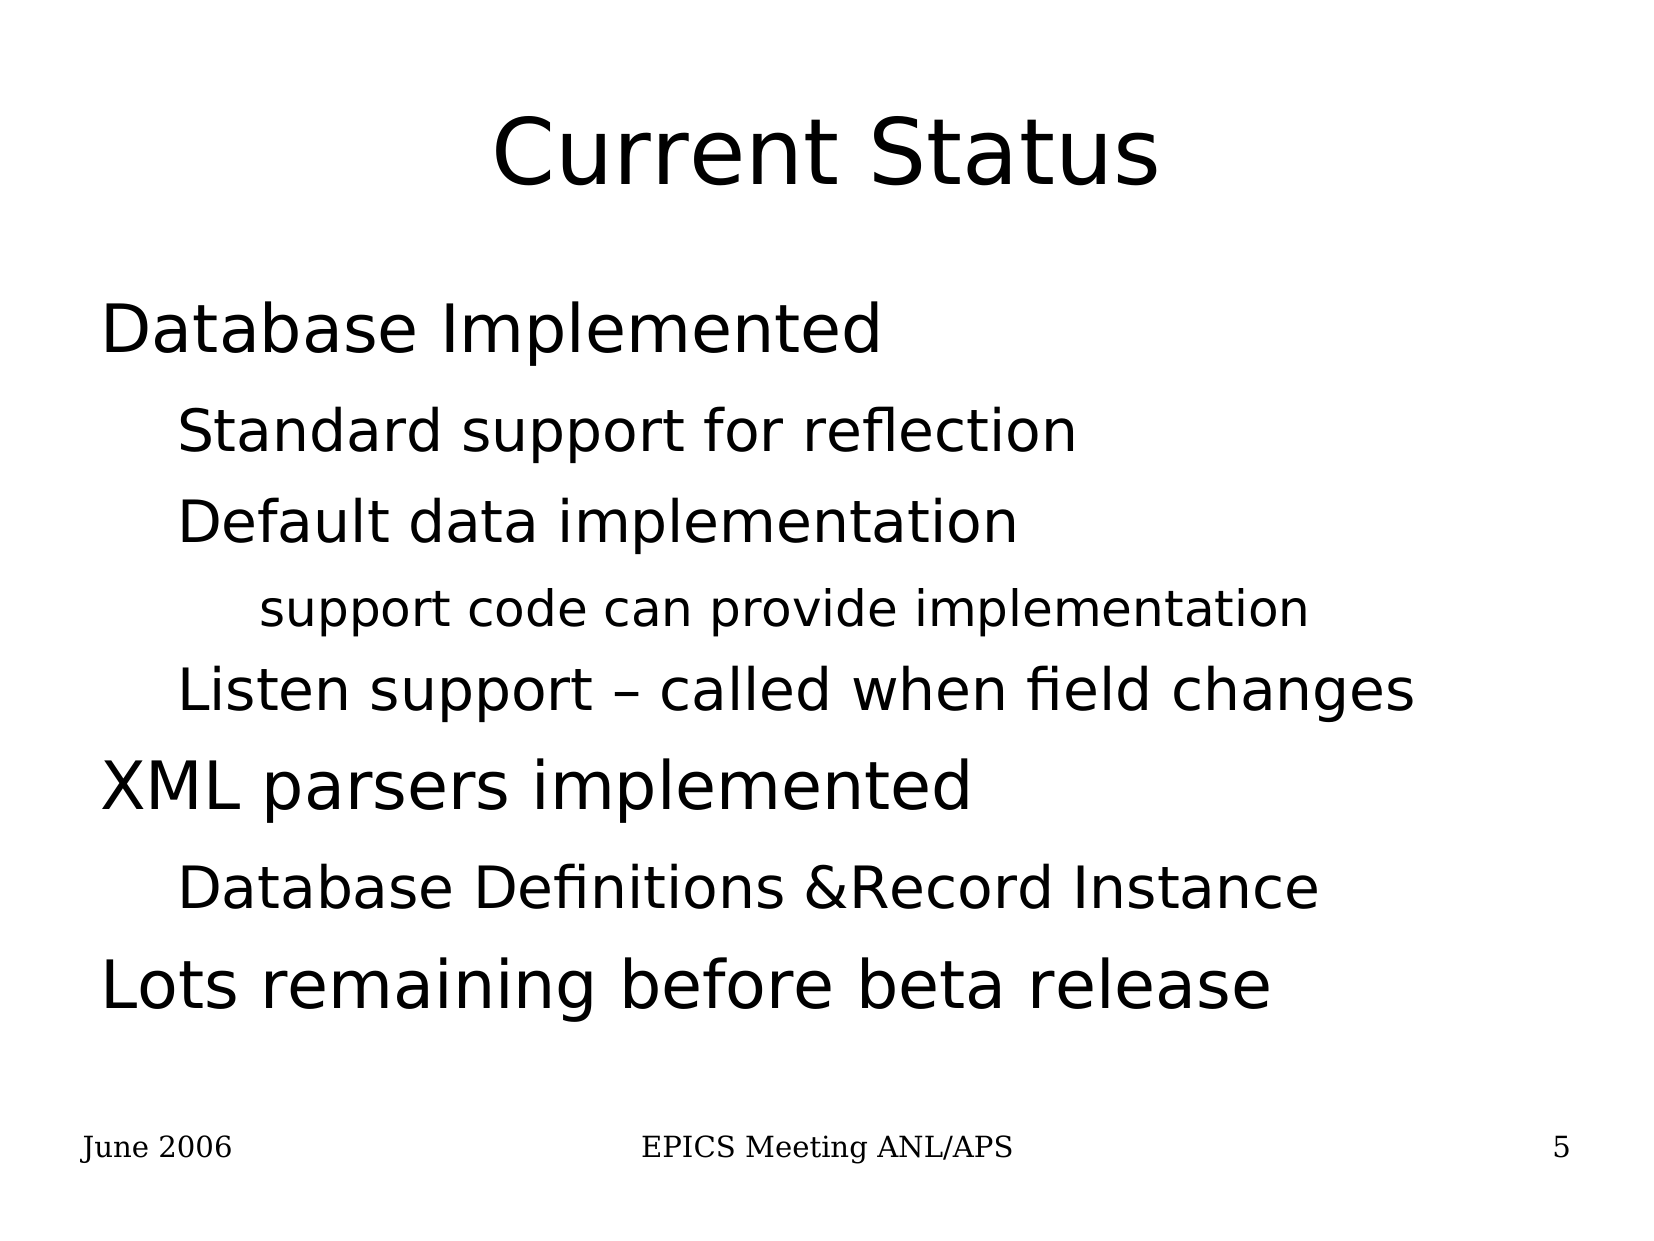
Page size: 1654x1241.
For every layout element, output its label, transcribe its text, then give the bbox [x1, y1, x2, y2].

list Database Implemented Standard support for reflection Default data implementation support code can provide implementation Listen support – called when field changes XML parsers implemented Database Definitions &Record Instance Lots remaining before beta release [82, 290, 1571, 1109]
title Current Status [82, 49, 1571, 257]
